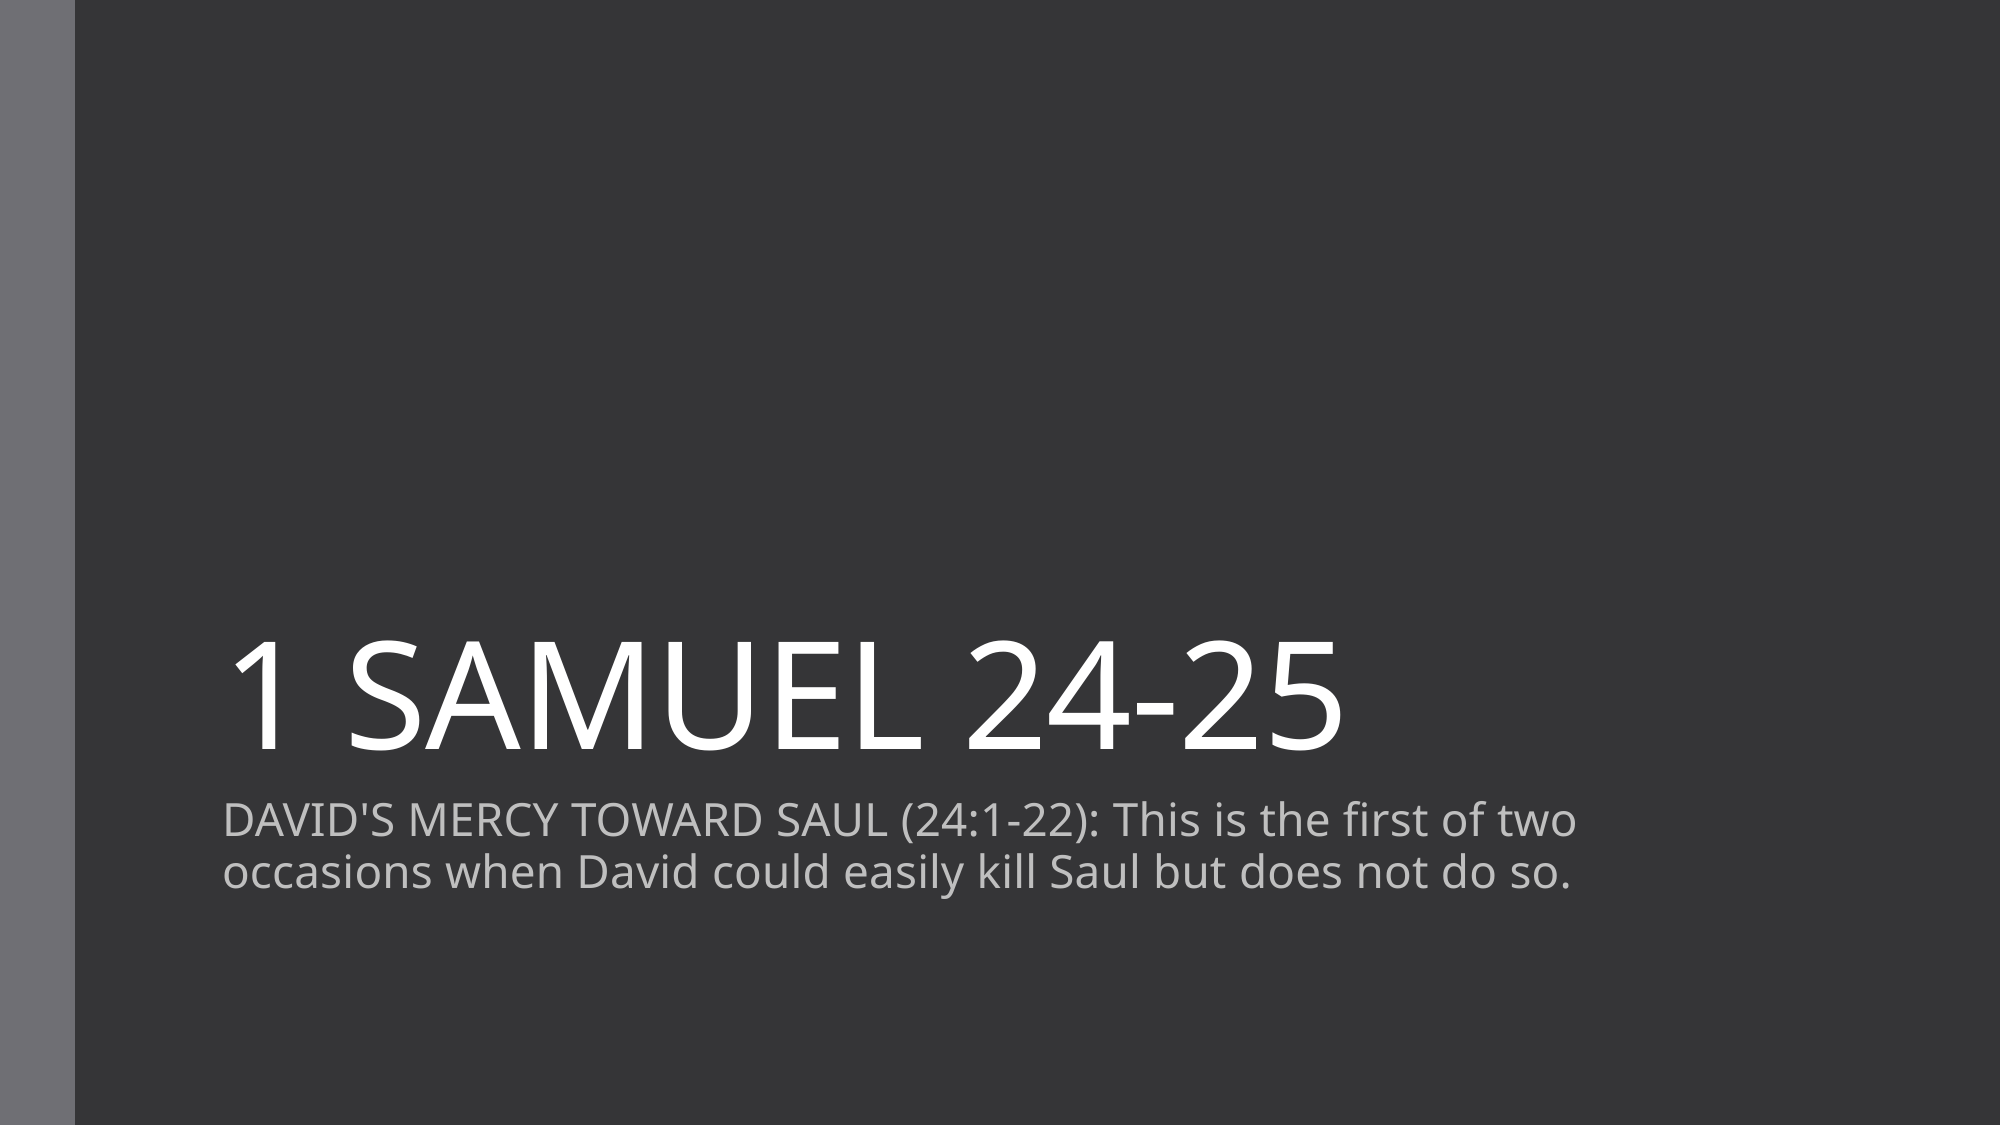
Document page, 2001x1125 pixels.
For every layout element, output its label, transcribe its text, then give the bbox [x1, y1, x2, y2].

title 1 SAMUEL 24-25 [206, 124, 1752, 787]
subtitle DAVID'S MERCY TOWARD SAUL (24:1-22): This is the first of two occasions when David could easily kill Saul but does not do so. [206, 787, 1752, 1066]
